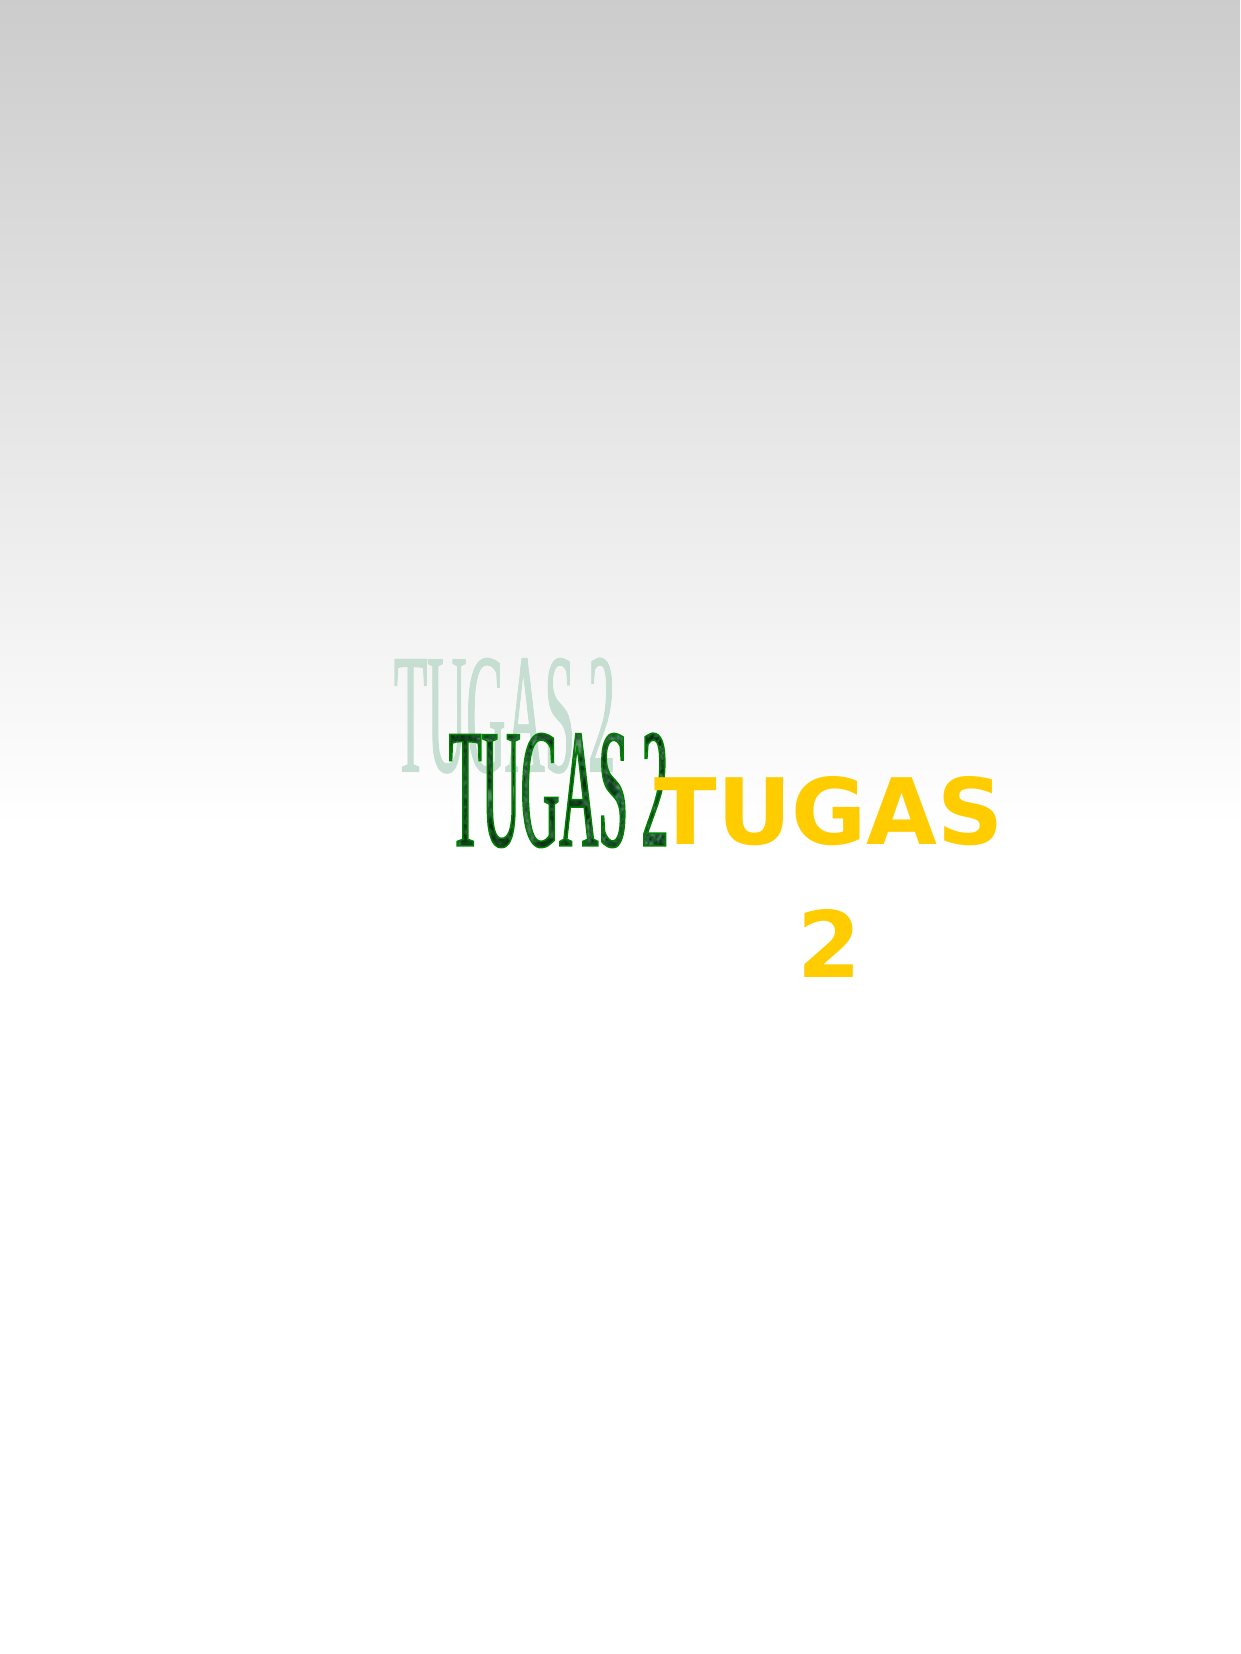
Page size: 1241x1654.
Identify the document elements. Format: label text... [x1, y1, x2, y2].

text_box TUGAS 2 [601, 816, 609, 848]
title TUGAS 2 [609, 738, 1050, 994]
text_box TUGAS 2 [449, 734, 481, 846]
text_box TUGAS 2 [522, 733, 558, 848]
text_box TUGAS 2 [482, 734, 520, 848]
text_box TUGAS 2 [559, 733, 598, 846]
text_box TUGAS 2 [601, 733, 624, 792]
